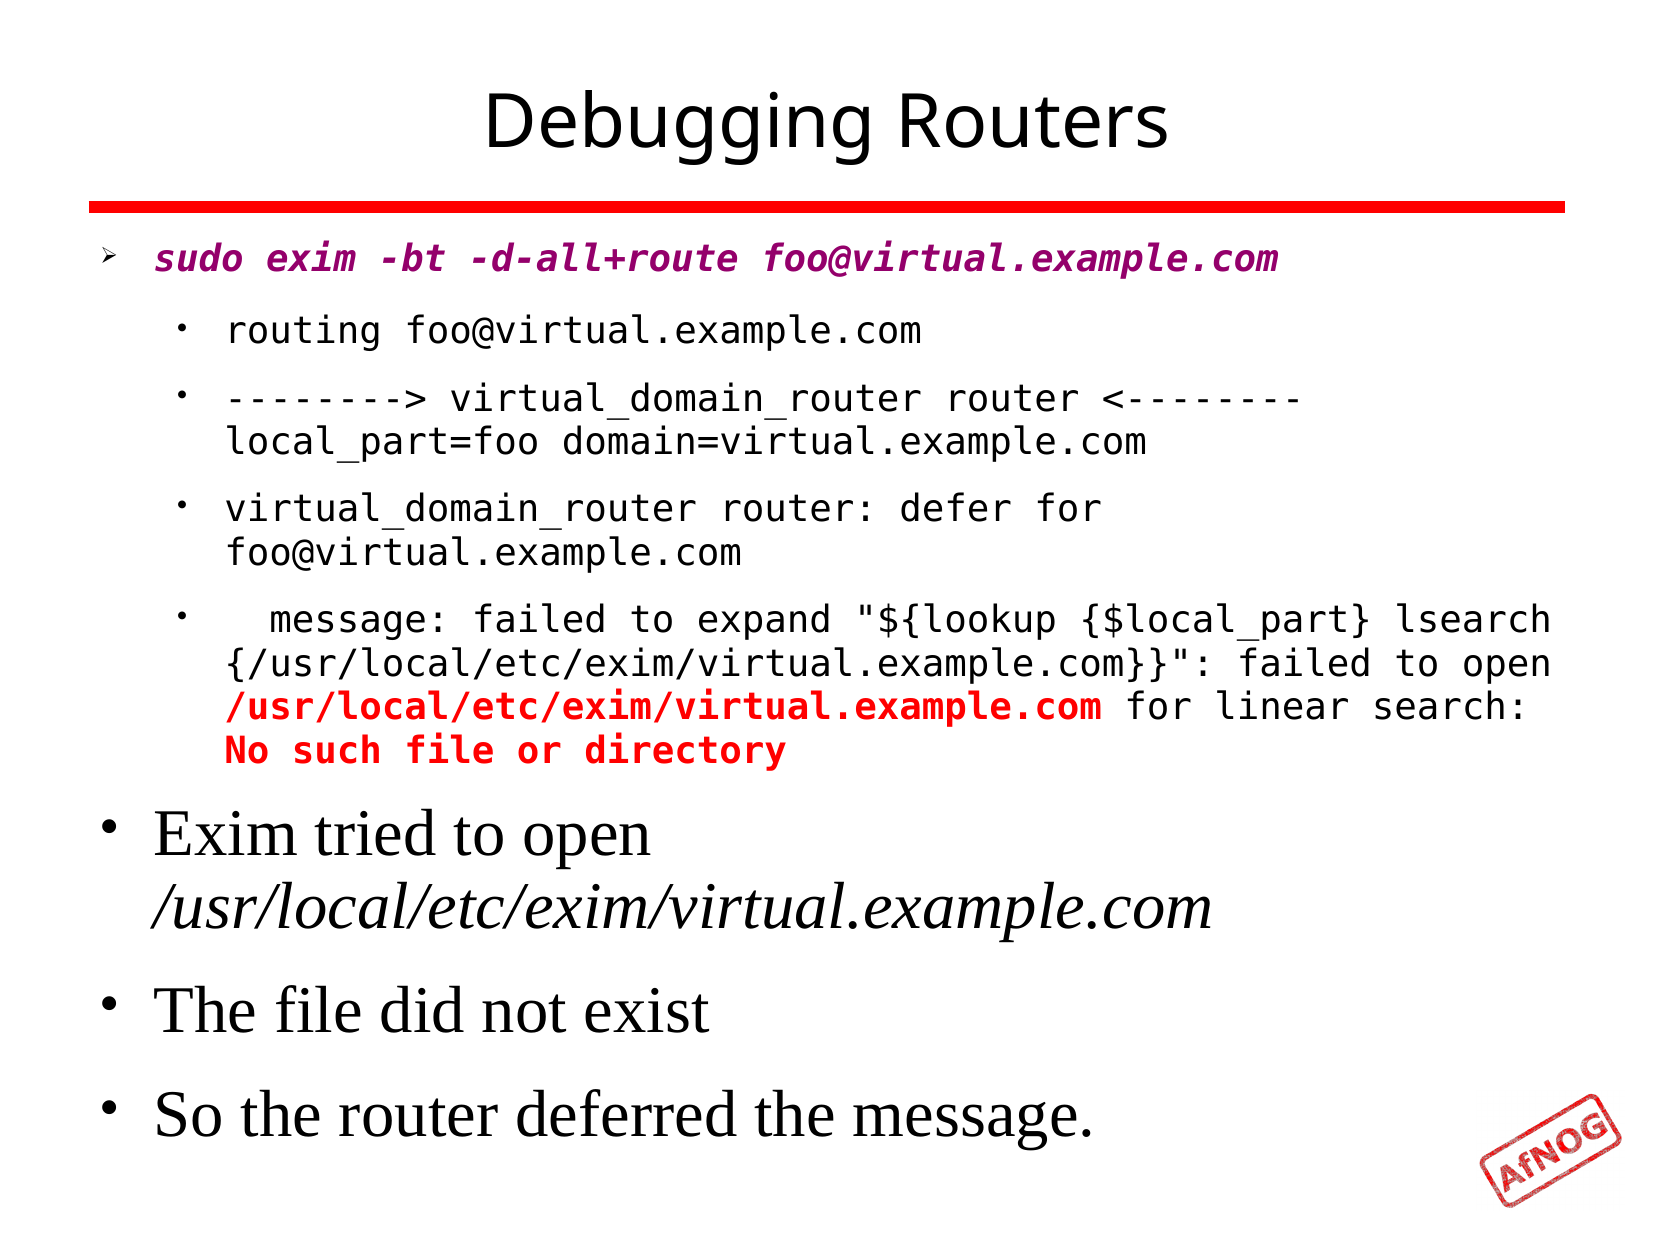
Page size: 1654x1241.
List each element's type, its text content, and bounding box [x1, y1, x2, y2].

list sudo exim -bt -d-all+route foo@virtual.example.com routing foo@virtual.example.com --------> virtual_domain_router router <-------- local_part=foo domain=virtual.example.com virtual_domain_router router: defer for foo@virtual.example.com message: failed to expand "${lookup {$local_part} lsearch {/usr/local/etc/exim/virtual.example.com}}": failed to open /usr/local/etc/exim/virtual.example.com for linear search: No such file or directory Exim tried to open /usr/local/etc/exim/virtual.example.com The file did not exist So the router deferred the message. [82, 236, 1571, 1151]
picture [1476, 1090, 1625, 1211]
title Debugging Routers [88, 29, 1565, 207]
